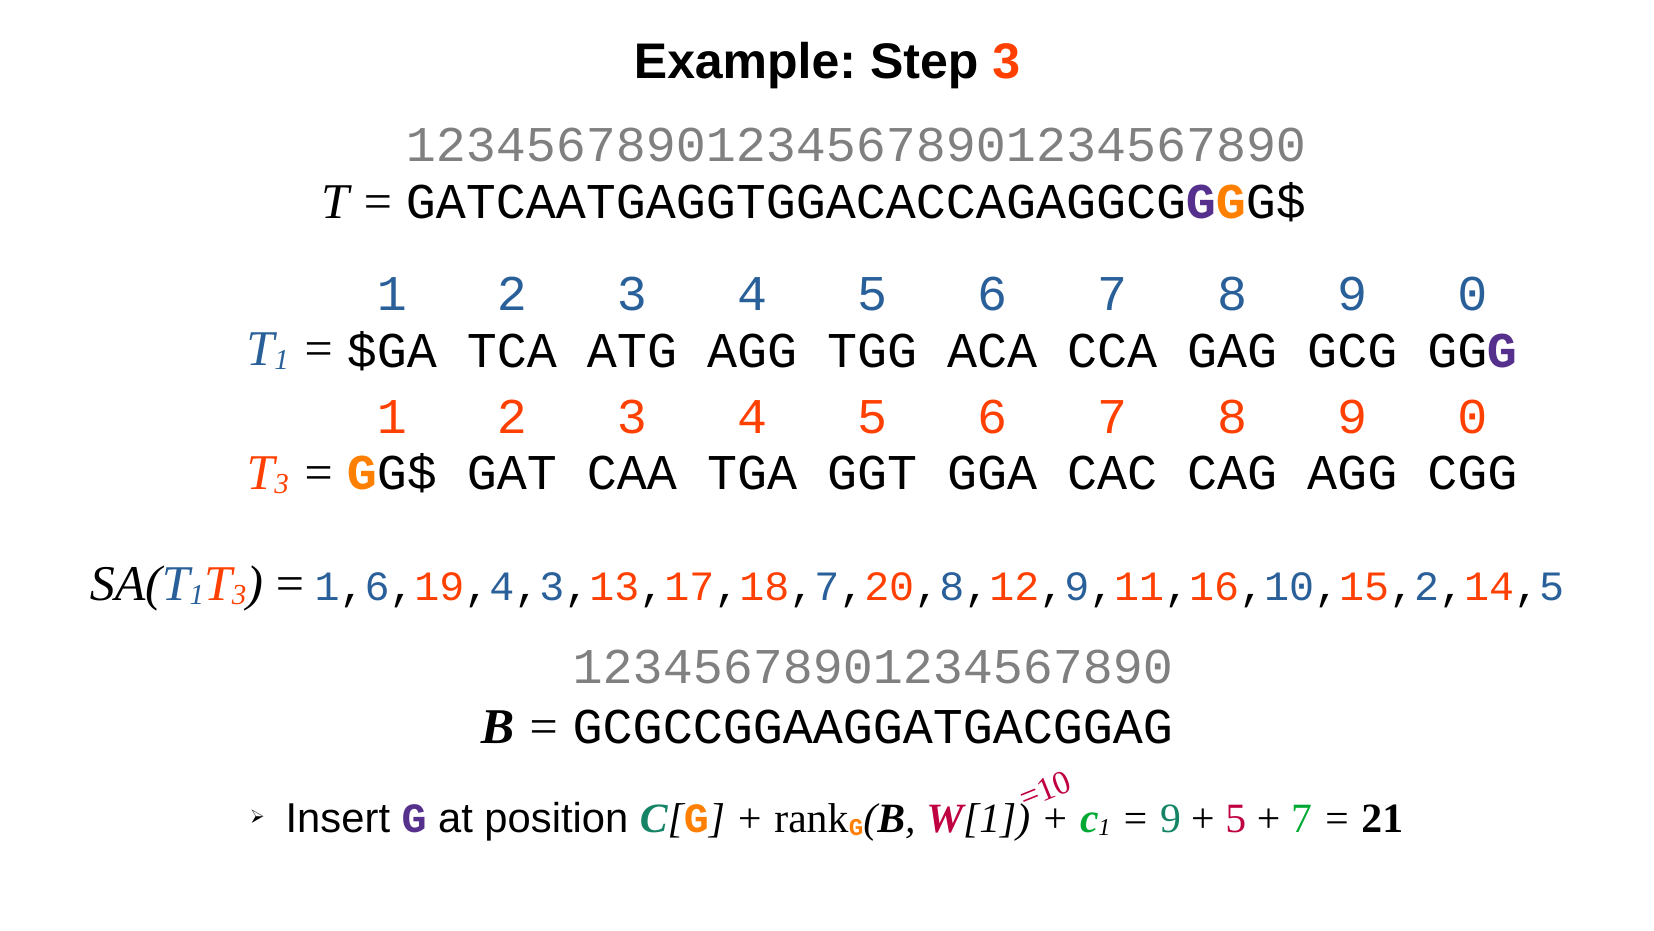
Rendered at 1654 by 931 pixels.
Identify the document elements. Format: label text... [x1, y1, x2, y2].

text_box T = [259, 166, 410, 237]
text_box 123456789012345678901234567890 GATCAATGAGGTGGACACCAGAGGCGGGG$ [391, 112, 1321, 241]
text_box T1 = [200, 313, 332, 384]
text_box SA(T1T3) = 1,6,19,4,3,13,17,18,7,20,8,12,9,11,16,10,15,2,14,5 [18, 521, 1636, 631]
text_box 1 2 3 4 5 6 7 8 9 0 $GA TCA ATG AGG TGG ACA CCA GAG GCG GGG [332, 261, 1642, 390]
text_box =10 [997, 750, 1093, 829]
text_box T3 = [200, 437, 332, 508]
text_box Insert G at position C[G] + rankG(B, W[1]) + c1 = 9 + 5 + 7 = 21 [235, 766, 1419, 852]
text_box B = 12345678901234567890 B = GCGCCGGAAGGATGACGGAG [0, 631, 1654, 766]
text_box 1 2 3 4 5 6 7 8 9 0 GG$ GAT CAA TGA GGT GGA CAC CAG AGG CGG [332, 383, 1536, 513]
text_box Example: Step 3 [474, 0, 1180, 112]
